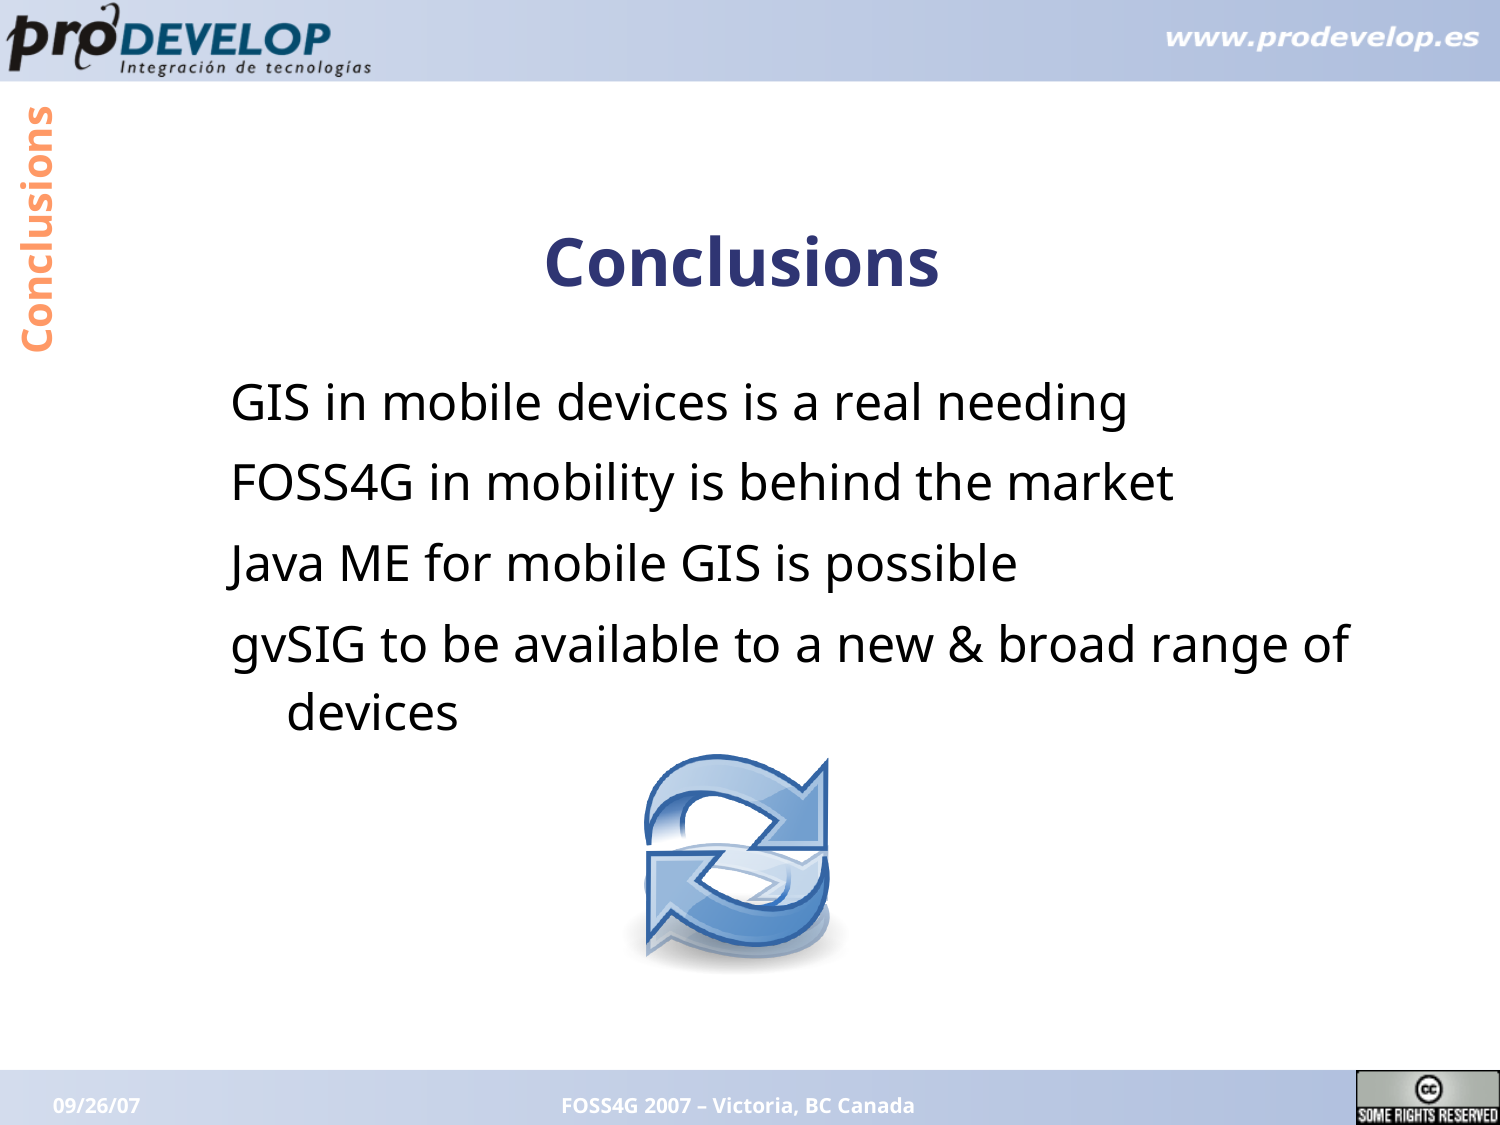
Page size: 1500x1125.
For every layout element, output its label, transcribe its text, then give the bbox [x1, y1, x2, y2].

list GIS in mobile devices is a real needing FOSS4G in mobility is behind the market Java ME for mobile GIS is possible gvSIG to be available to a new & broad range of devices [230, 366, 1353, 688]
title Conclusions [0, 76, 72, 384]
picture [0, 0, 1500, 1125]
title Conclusions [72, 166, 1418, 355]
